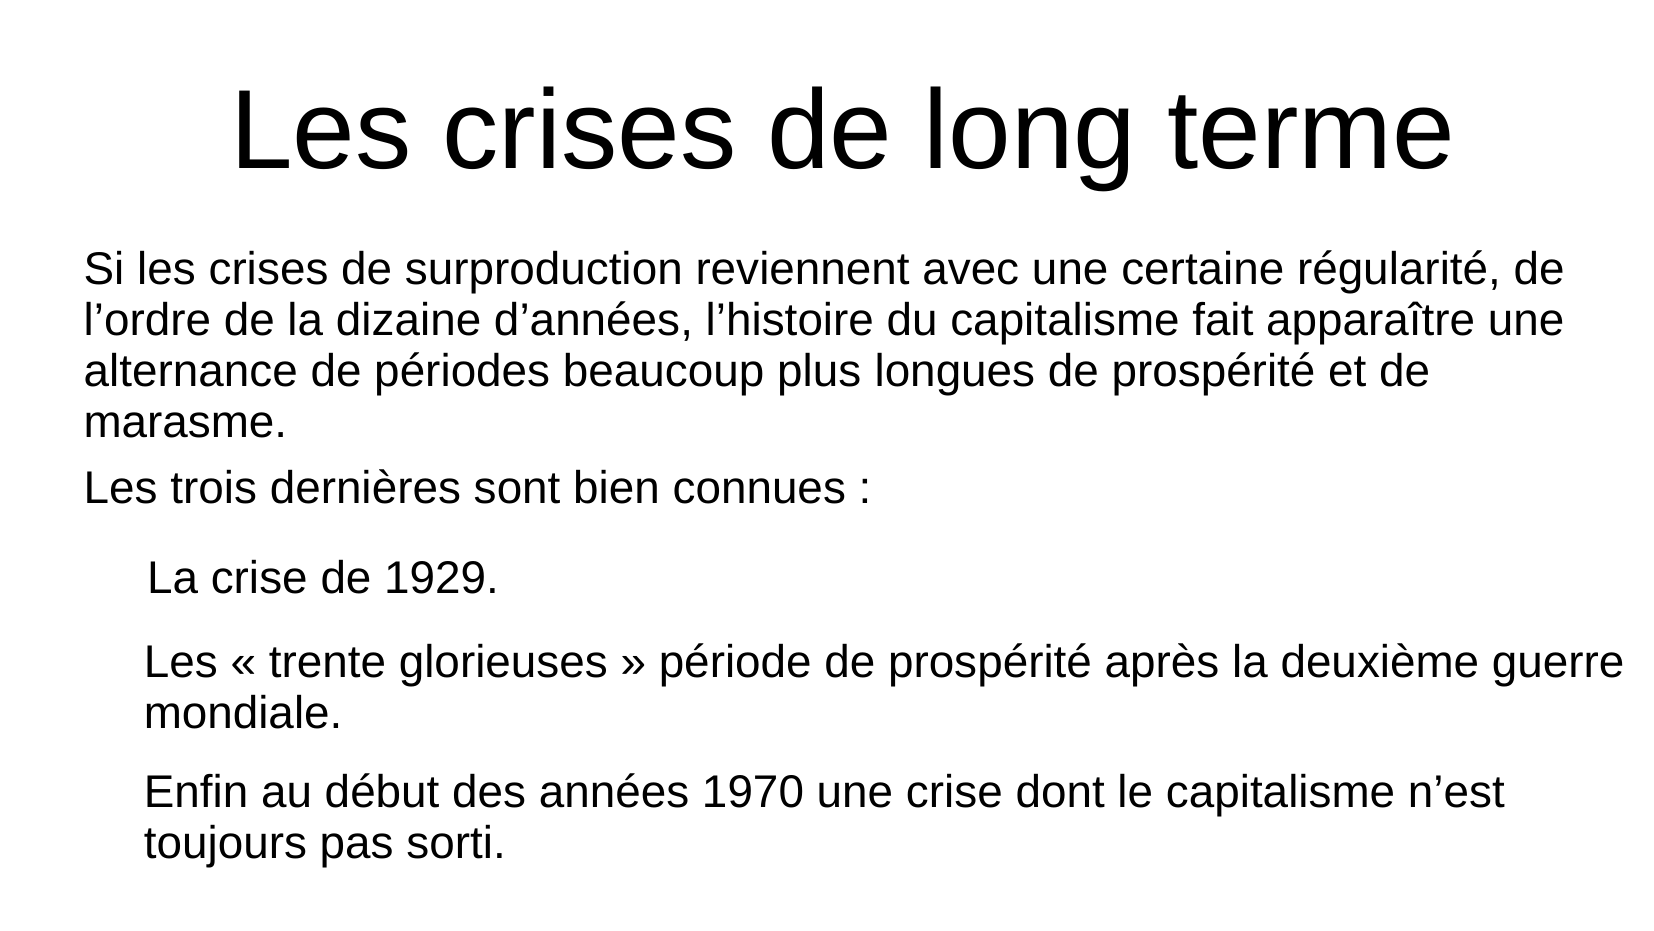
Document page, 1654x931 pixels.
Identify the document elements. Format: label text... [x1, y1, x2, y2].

text_box Enfin au début des années 1970 une crise dont le capitalisme n’est toujours pas sorti. [129, 758, 1541, 889]
text_box Si les crises de surproduction reviennent avec une certaine régularité, de l’ordre de la dizaine d’années, l’histoire du capitalisme fait apparaître une alternance de périodes beaucoup plus longues de prospérité et de marasme. [69, 235, 1629, 456]
text_box Les trois dernières sont bien connues : [69, 455, 1105, 529]
text_box Les « trente glorieuses » période de prospérité après la deuxième guerre mondiale. [129, 628, 1654, 759]
title Les crises de long terme [98, 51, 1587, 207]
text_box La crise de 1929. [132, 544, 743, 616]
